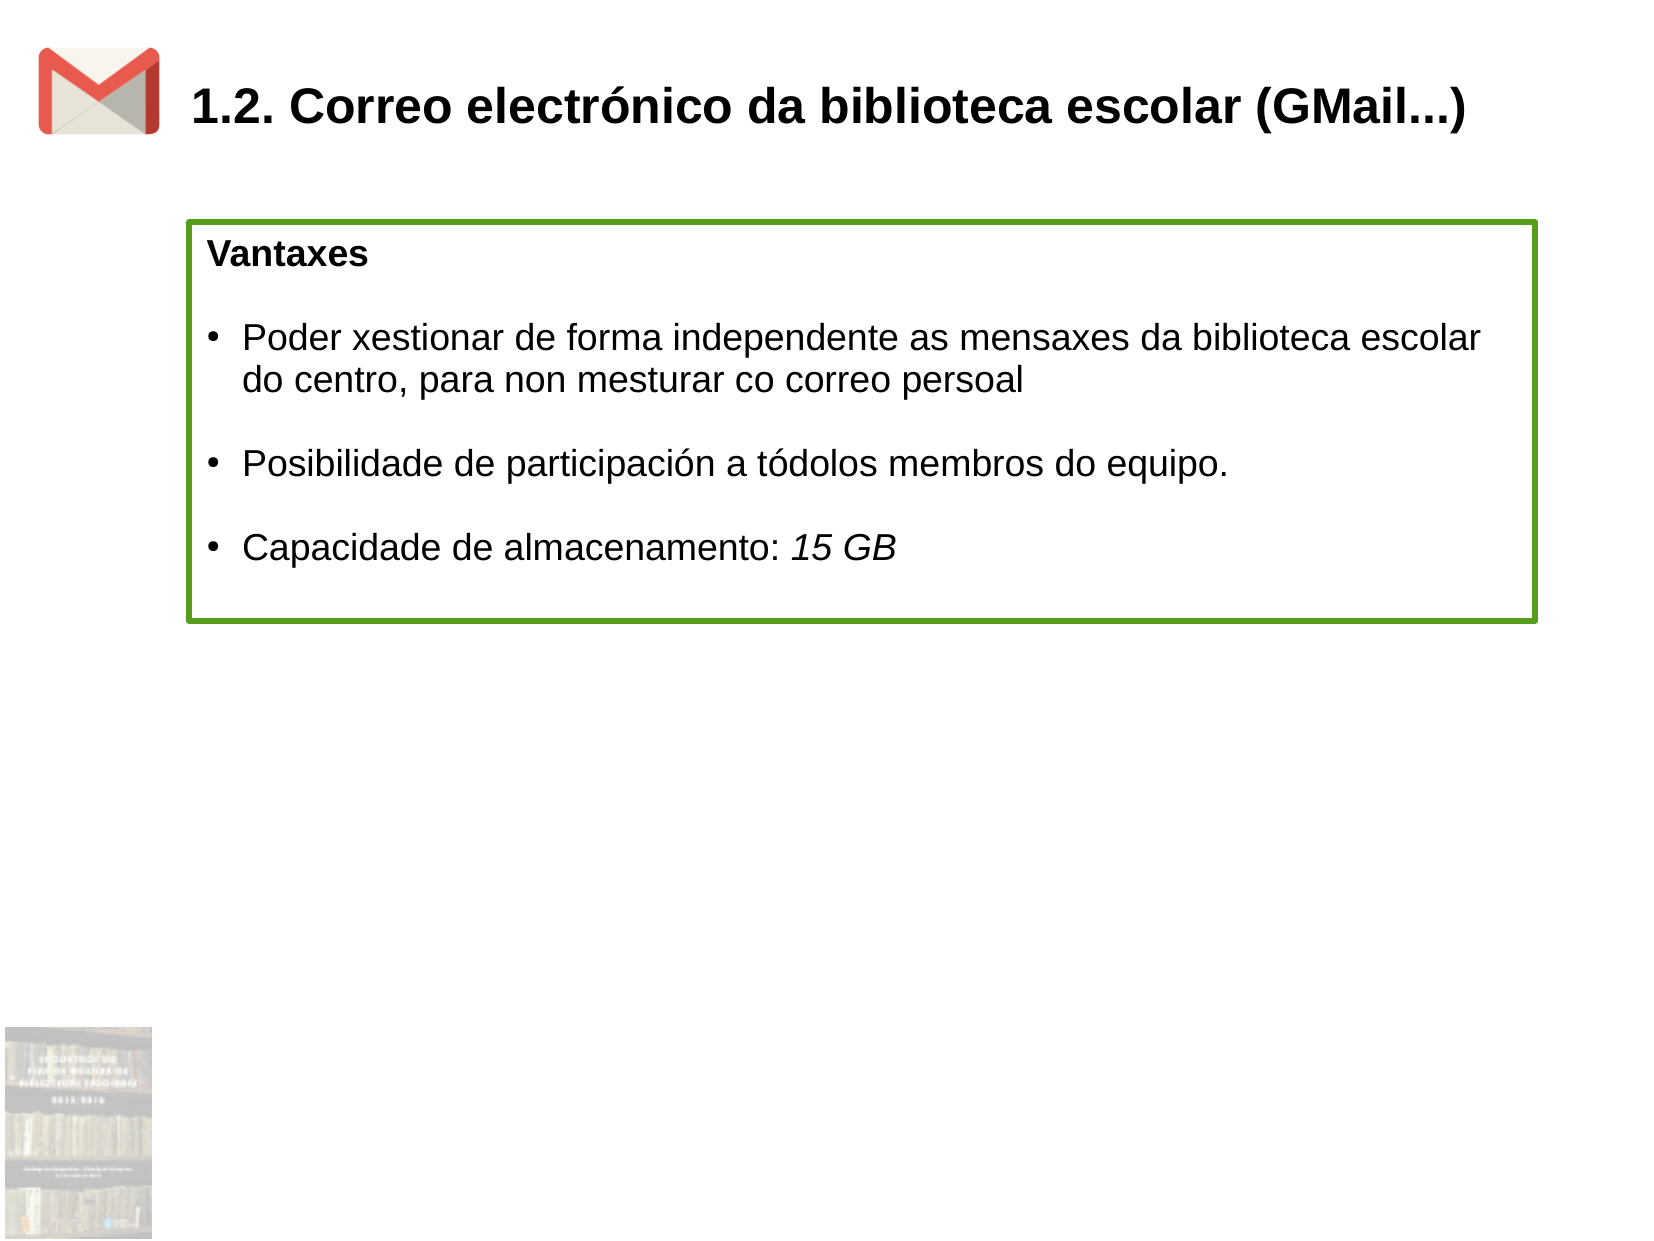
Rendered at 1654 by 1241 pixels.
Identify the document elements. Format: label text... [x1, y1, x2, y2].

picture [5, 1027, 152, 1239]
text_box Vantaxes Poder xestionar de forma independente as mensaxes da biblioteca escolar do centro, para non mesturar co correo persoal Posibilidade de participación a tódolos membros do equipo. Capacidade de almacenamento: 15 GB [188, 222, 1536, 621]
picture [38, 47, 160, 135]
text_box 1.2. Correo electrónico da biblioteca escolar (GMail...) [177, 70, 1619, 198]
